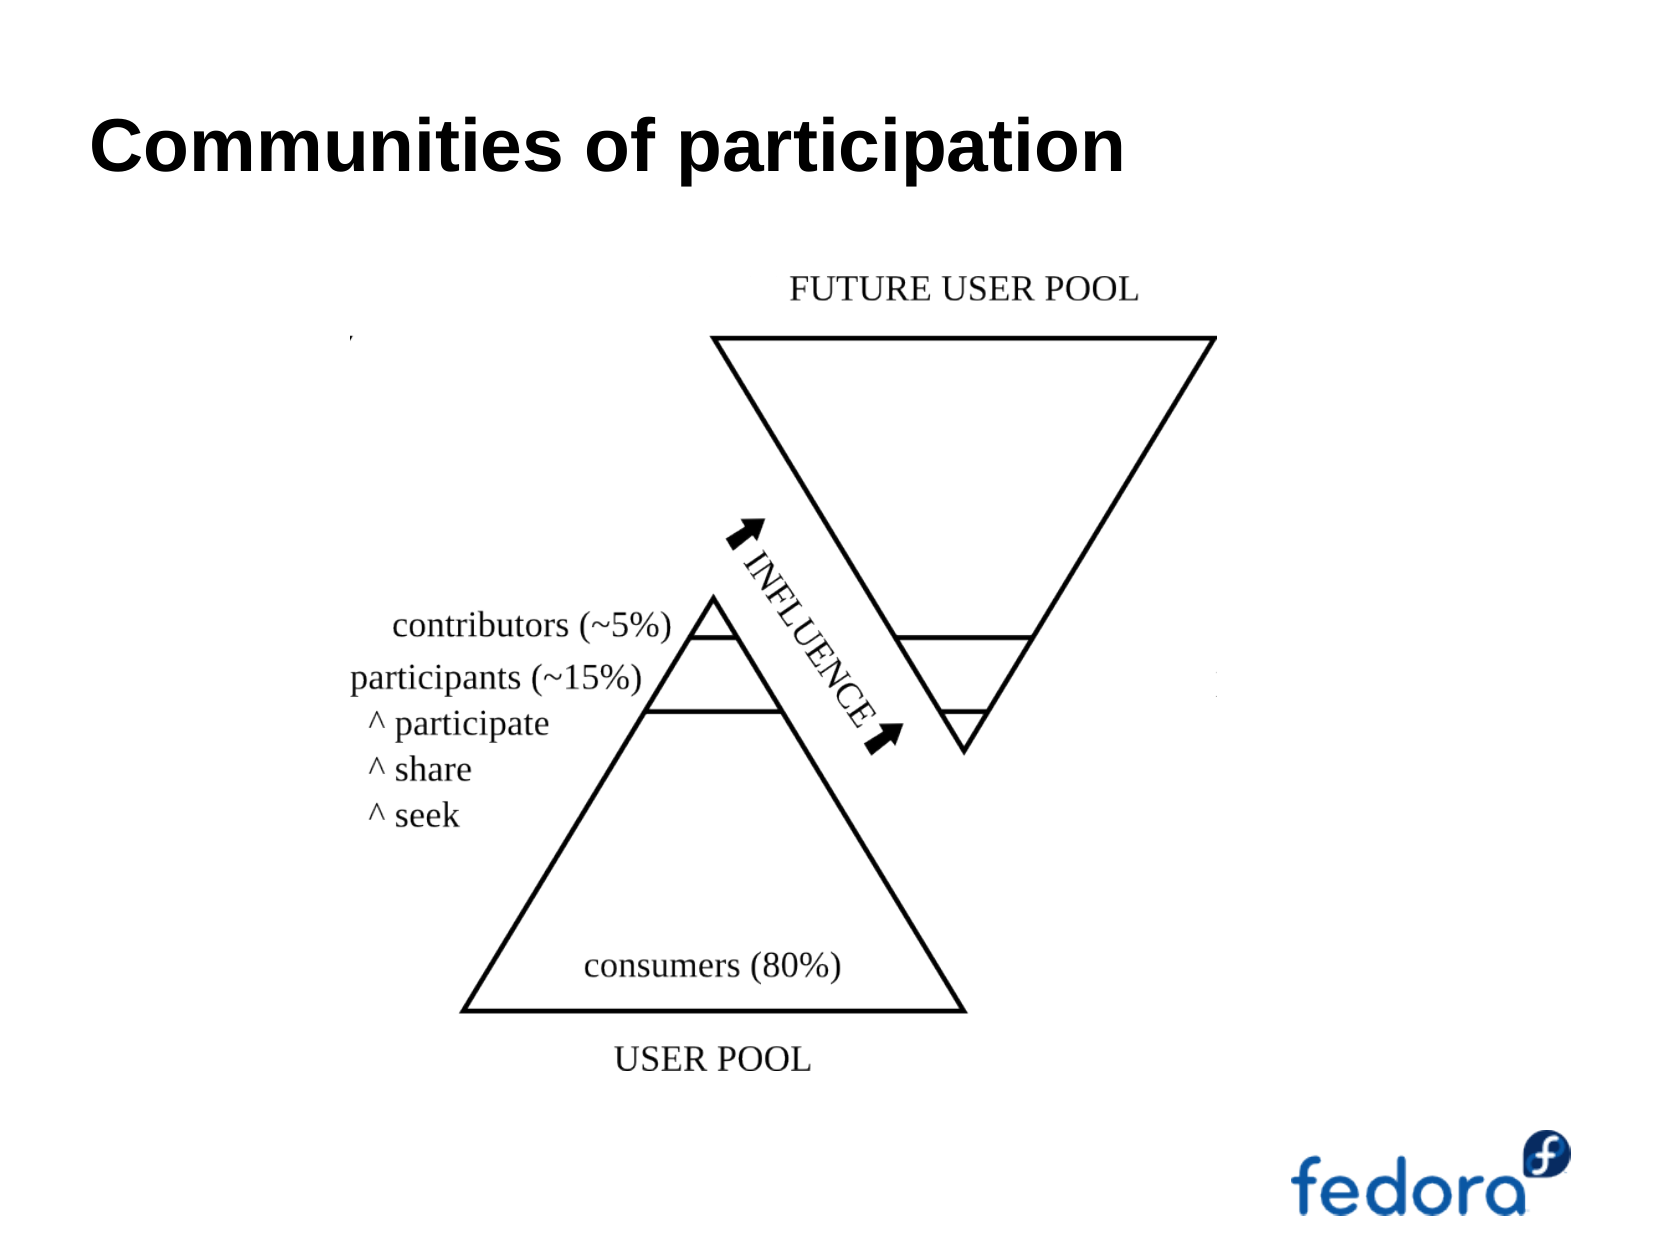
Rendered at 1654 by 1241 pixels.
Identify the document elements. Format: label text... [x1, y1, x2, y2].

picture [1291, 1130, 1571, 1216]
picture [350, 276, 1217, 1071]
text_box Communities of participation [75, 96, 1341, 196]
